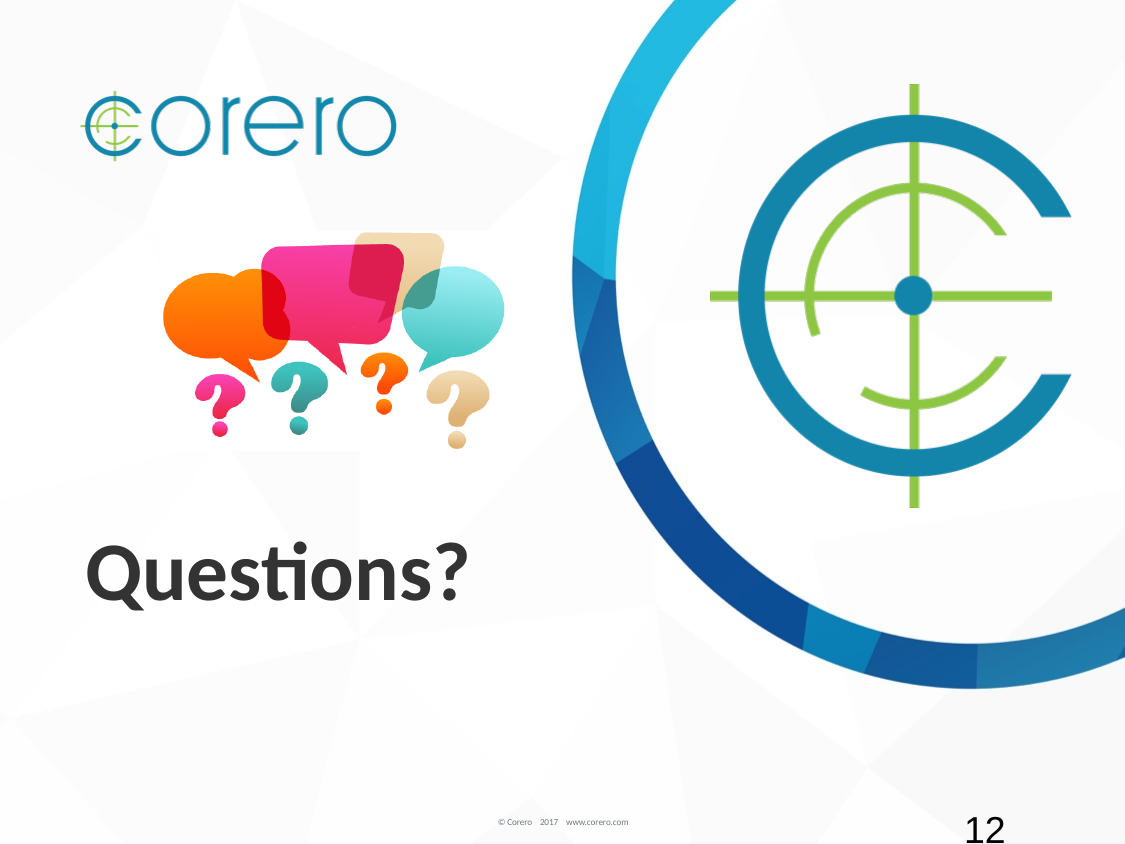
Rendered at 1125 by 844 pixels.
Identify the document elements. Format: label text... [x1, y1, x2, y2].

picture [0, 0, 1125, 844]
title Questions? [70, 309, 573, 546]
